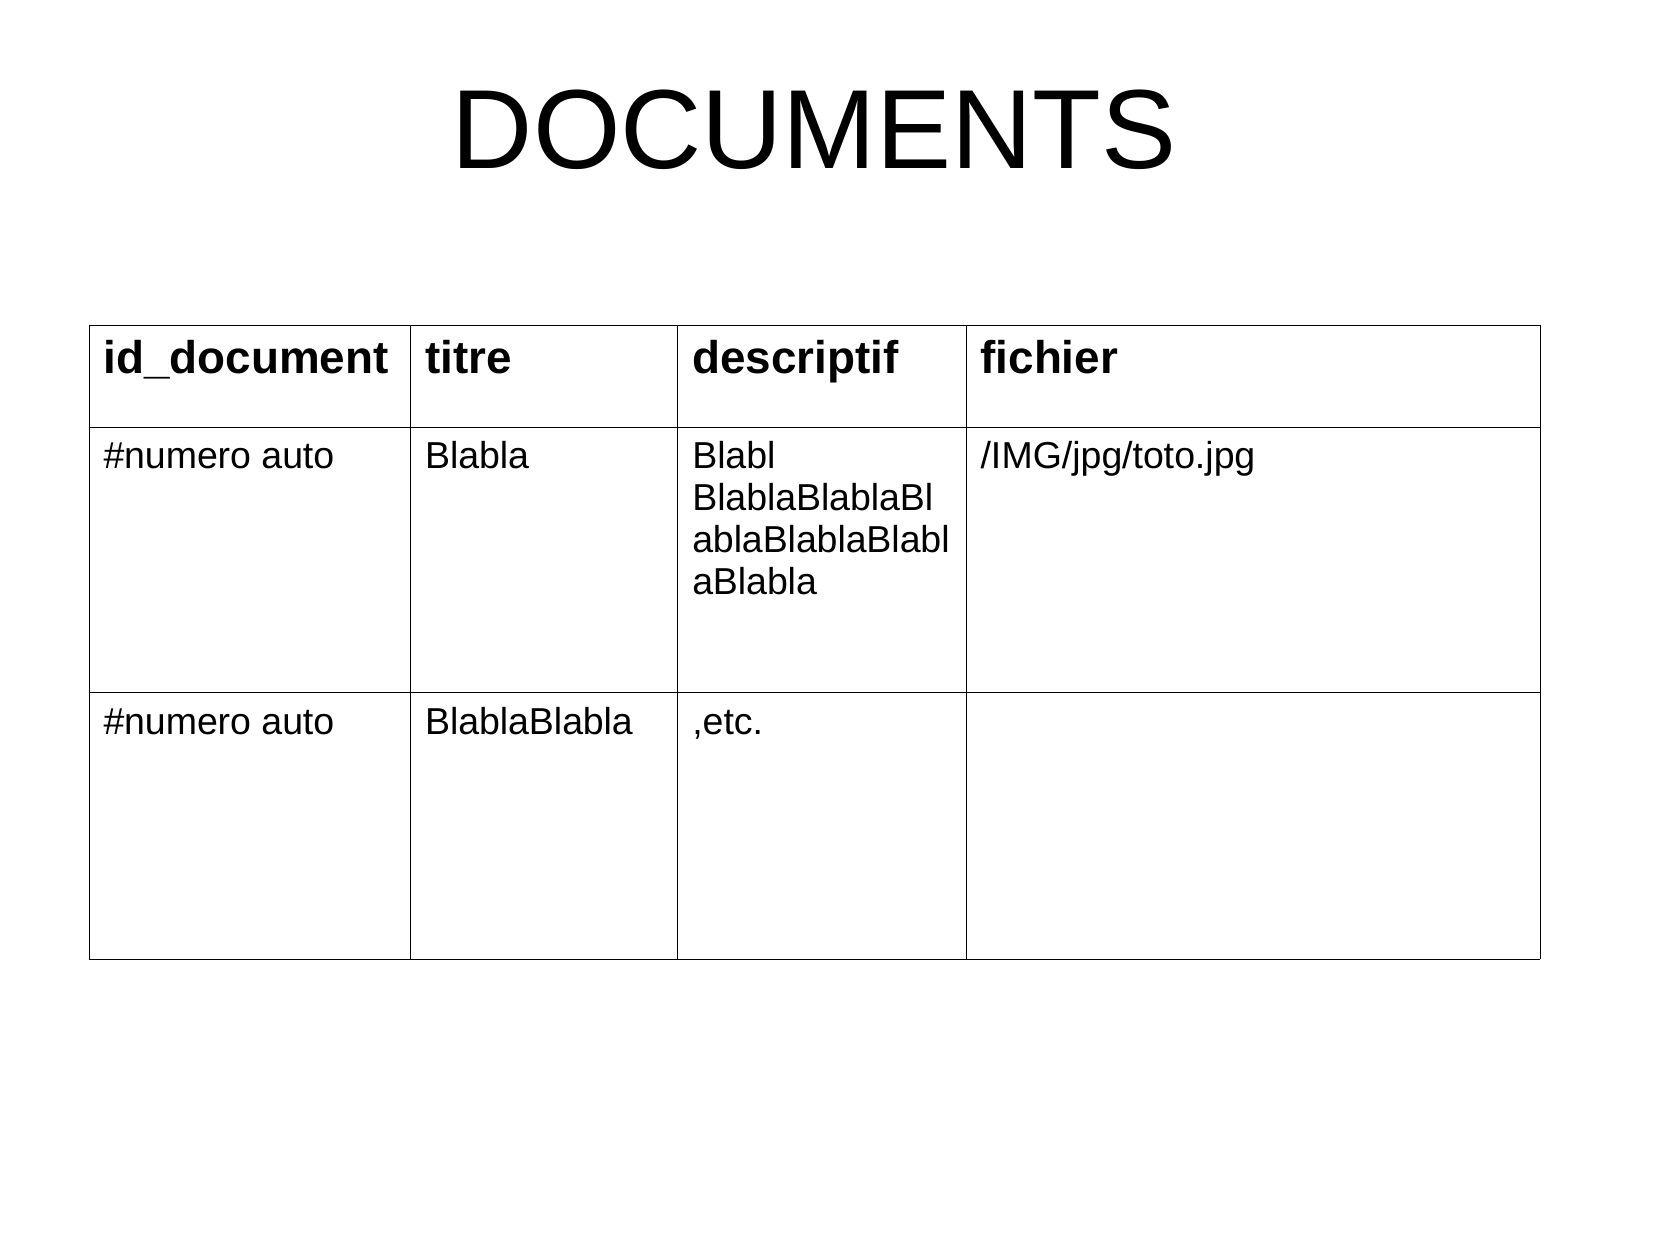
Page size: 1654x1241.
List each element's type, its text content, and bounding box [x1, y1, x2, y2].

table_cell descriptif [678, 326, 966, 427]
table_cell #numero auto [90, 693, 410, 959]
table_cell fichier [967, 326, 1540, 427]
table_cell [967, 693, 1540, 959]
table_cell id_document [90, 326, 410, 427]
table_cell /IMG/jpg/toto.jpg [967, 428, 1540, 692]
table_cell #numero auto [90, 428, 410, 692]
table_cell Blabla [411, 428, 677, 692]
table_cell Blabl BlablaBlablaBlablaBlablaBlablaBlabla [678, 428, 966, 692]
table_cell titre [411, 326, 677, 427]
table_header DOCUMENTS [90, 60, 1540, 325]
table_cell ,etc. [678, 693, 966, 959]
table_cell BlablaBlabla [411, 693, 677, 959]
